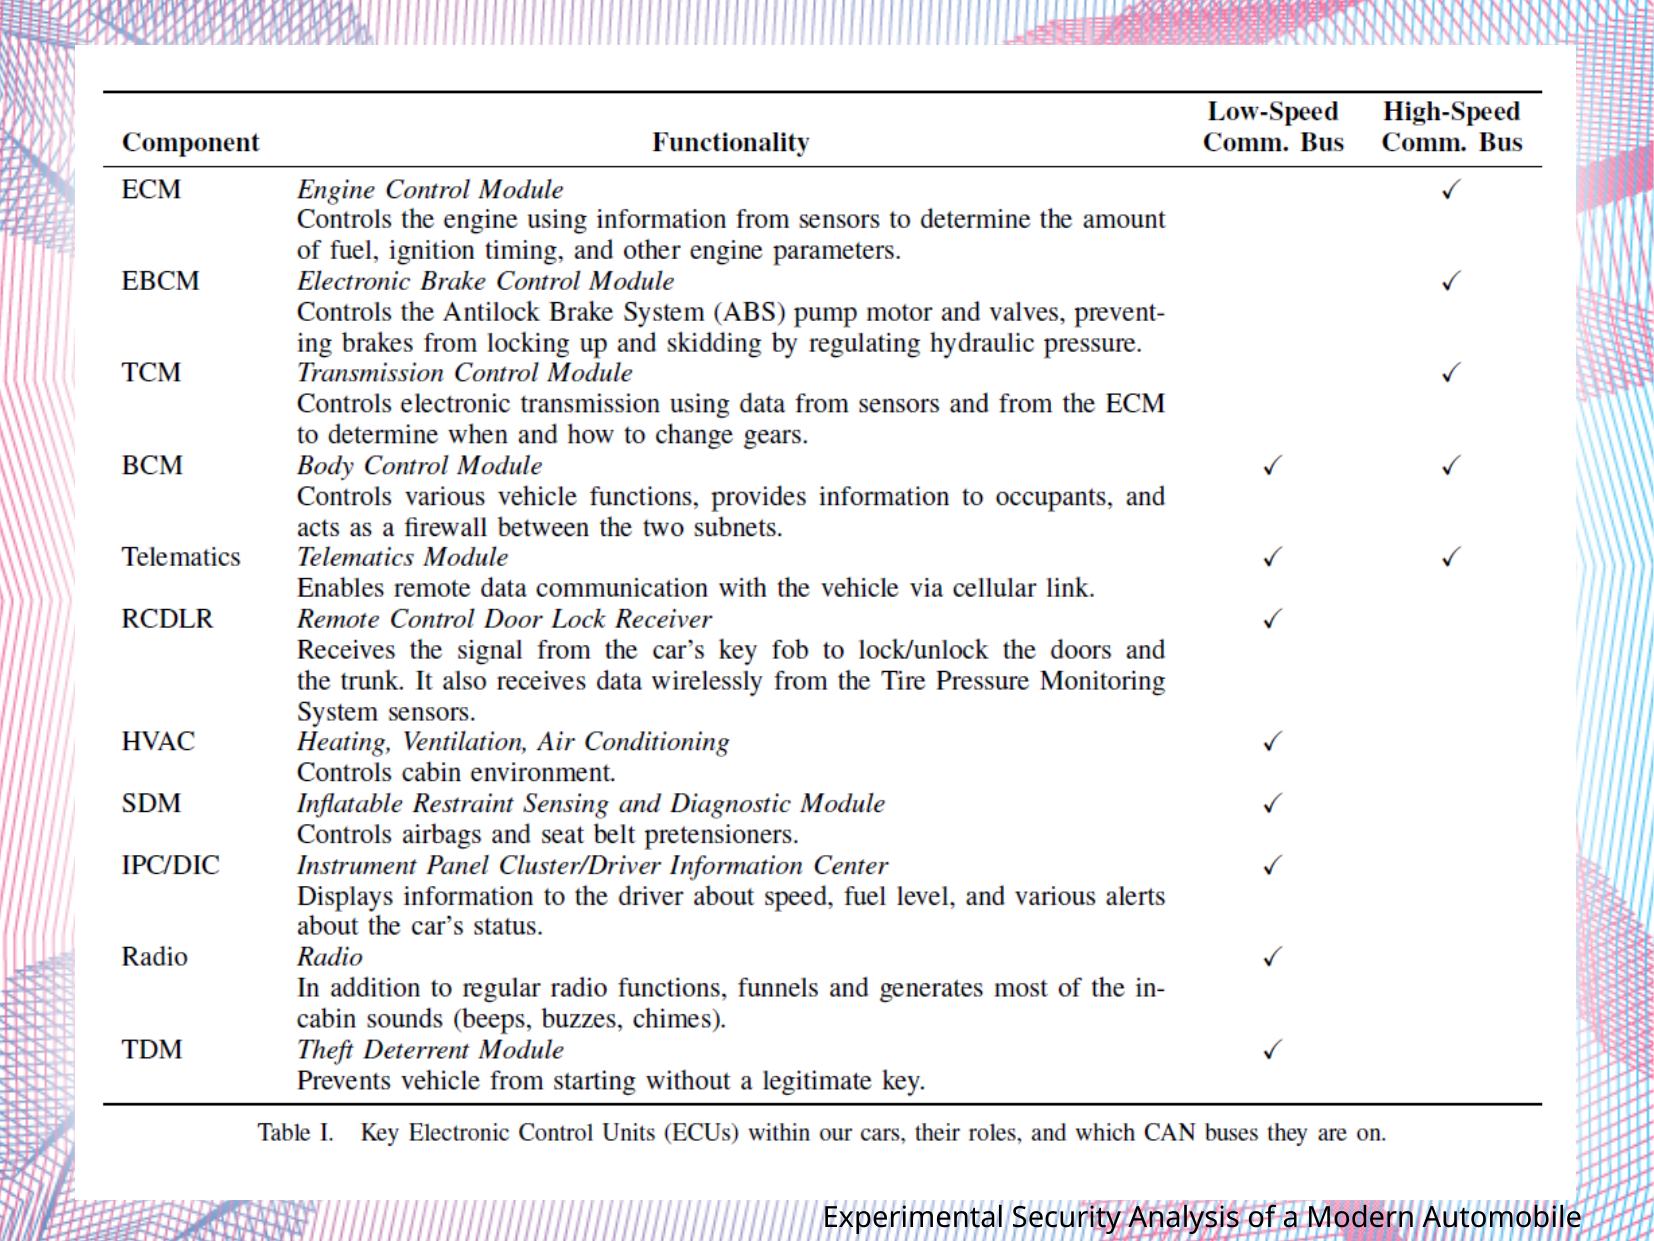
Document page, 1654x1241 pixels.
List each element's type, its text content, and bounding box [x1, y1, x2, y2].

text_box Experimental Security Analysis of a Modern Automobile [807, 1188, 1654, 1238]
picture [0, 0, 1654, 1241]
